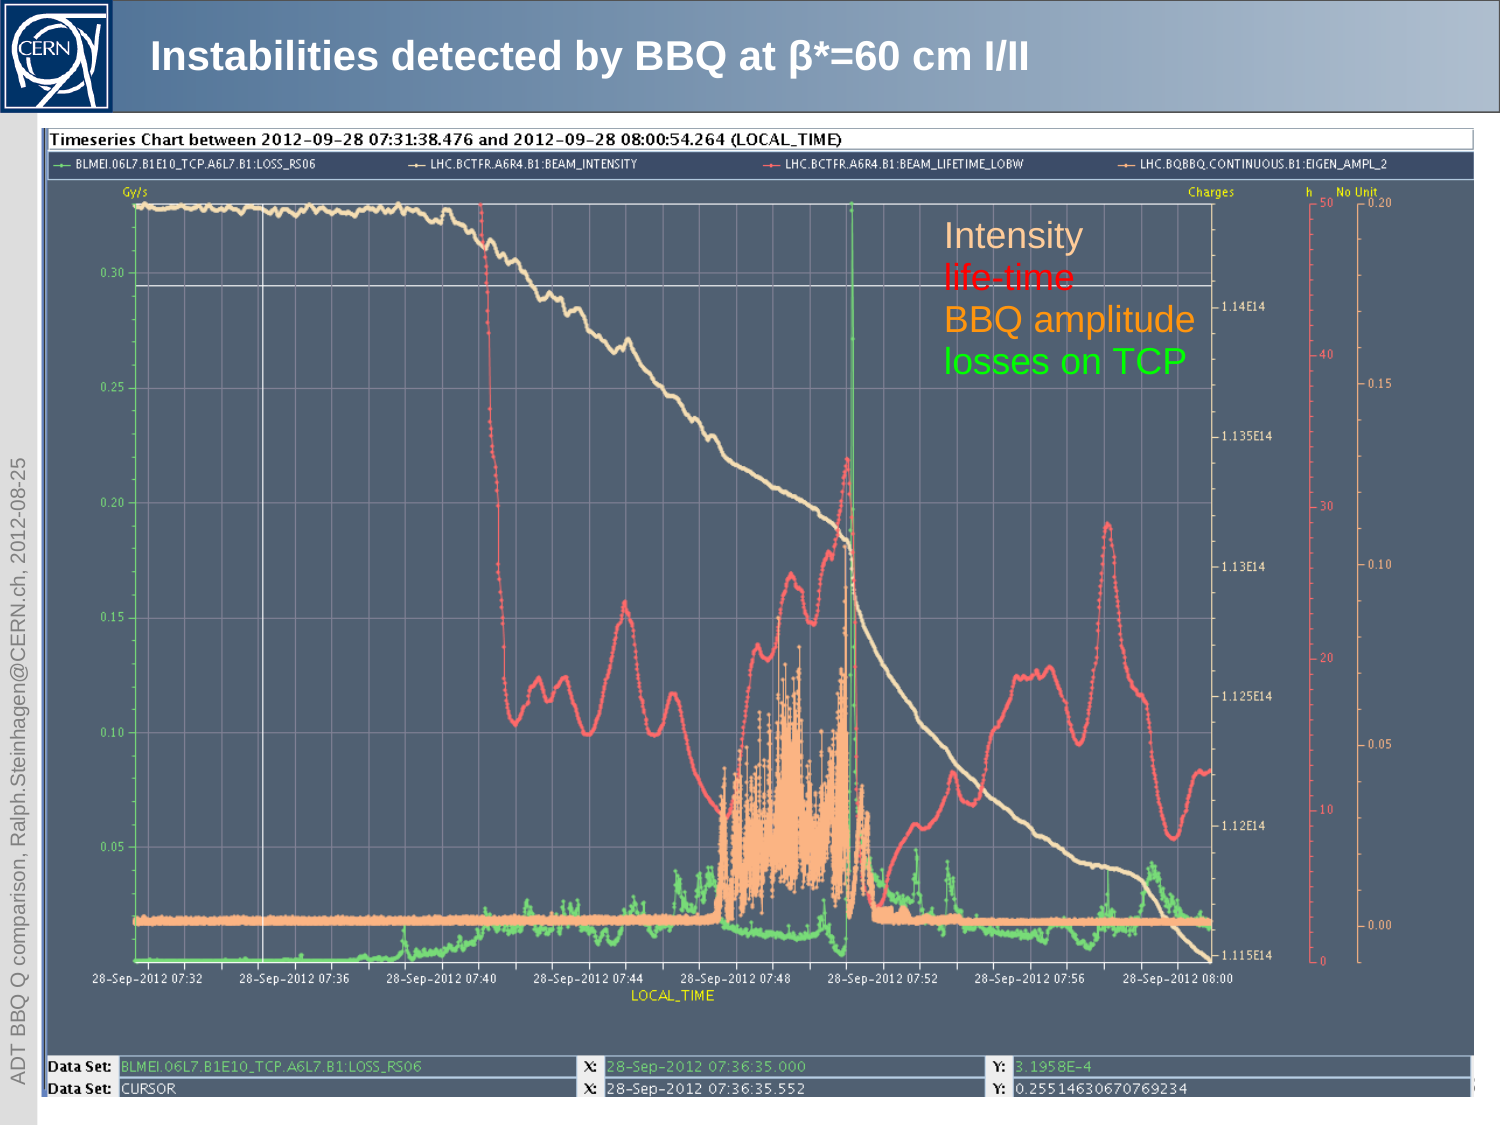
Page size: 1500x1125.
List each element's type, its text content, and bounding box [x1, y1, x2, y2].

picture [40, 128, 1474, 1097]
title Instabilities detected by BBQ at β*=60 cm I/II [150, 0, 1201, 113]
text_box Intensity life-time BBQ amplitude losses on TCP [929, 207, 1211, 390]
picture [0, 0, 113, 113]
